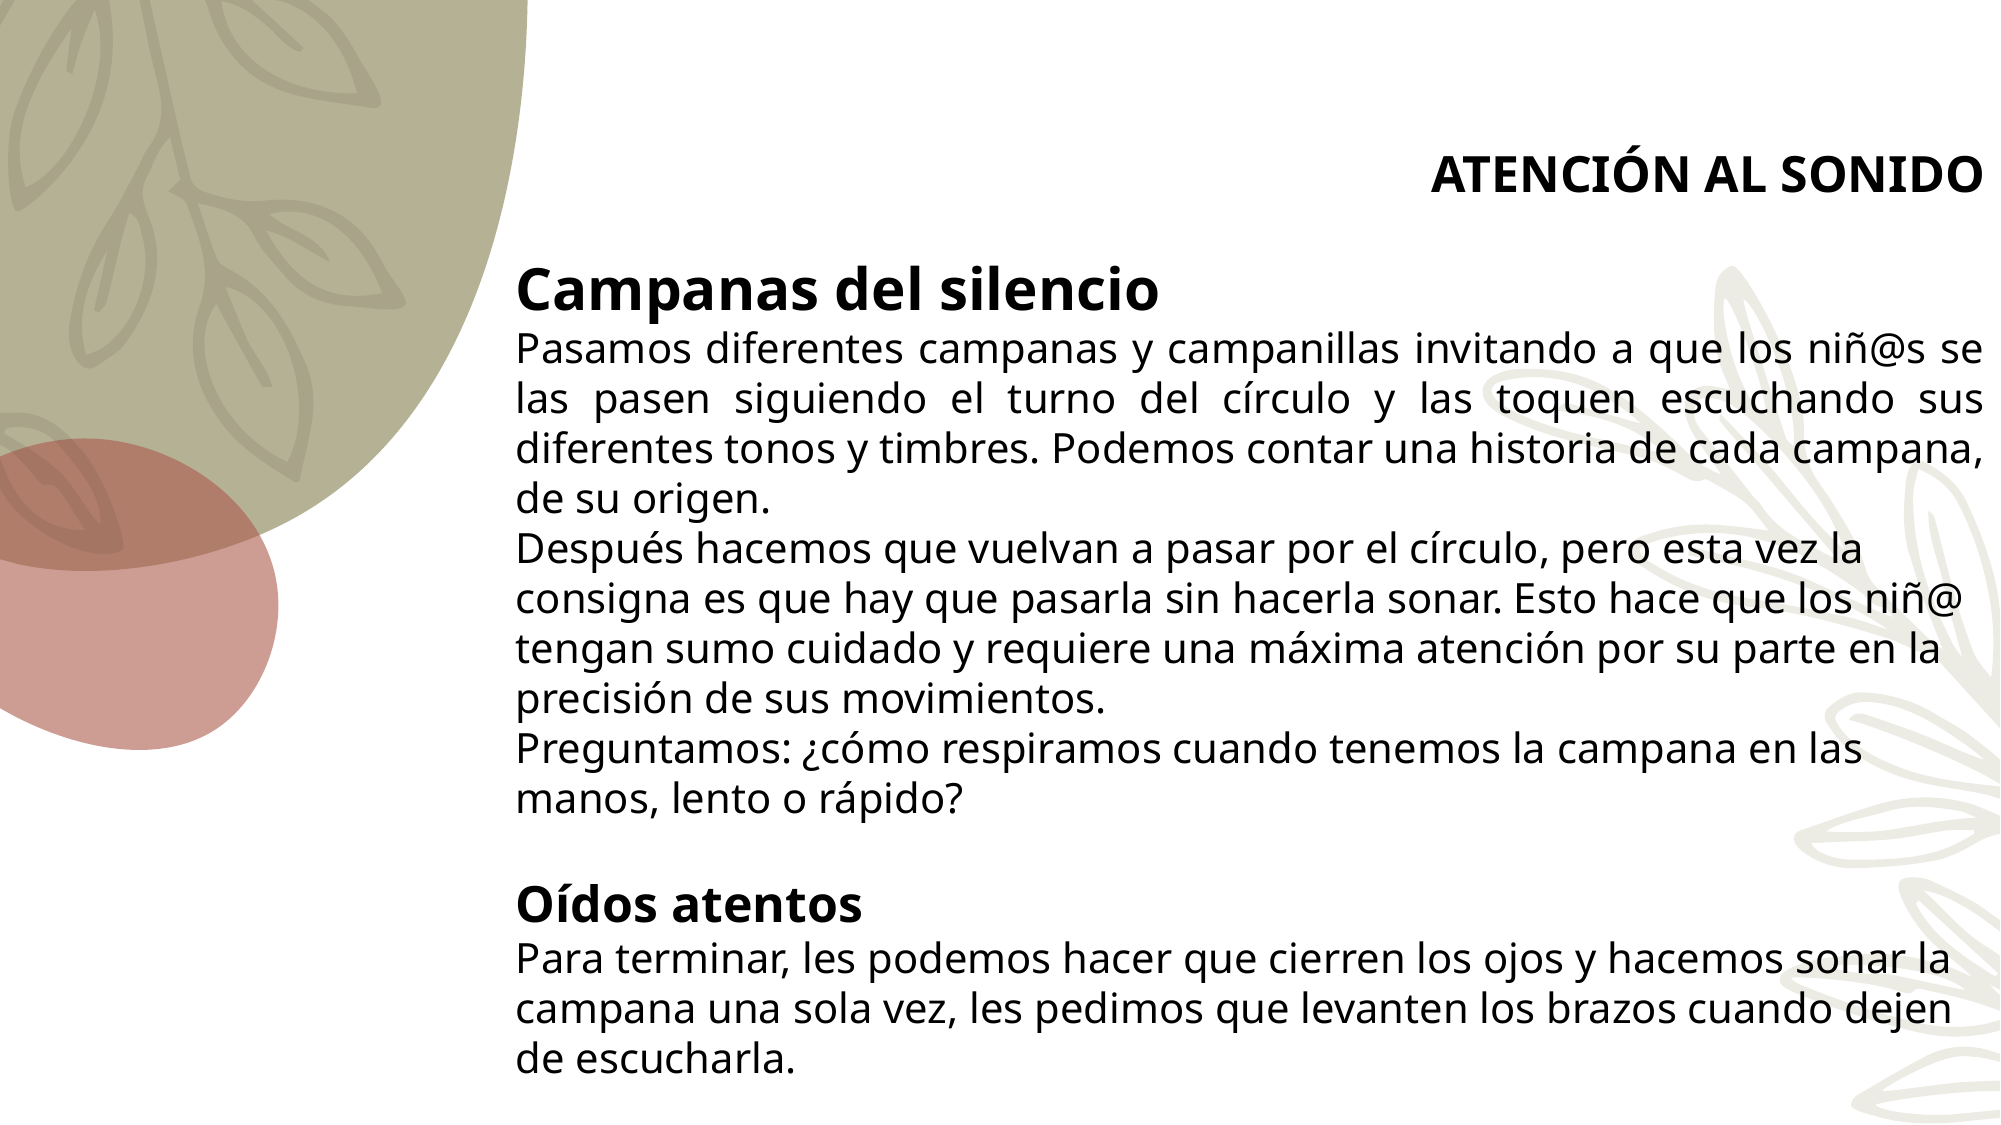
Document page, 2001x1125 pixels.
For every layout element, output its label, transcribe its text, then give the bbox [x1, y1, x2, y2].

text_box ATENCIÓN AL SONIDO Campanas del silencio Pasamos diferentes campanas y campanillas invitando a que los niñ@s se las pasen siguiendo el turno del círculo y las toquen escuchando sus diferentes tonos y timbres. Podemos contar una historia de cada campana, de su origen. Después hacemos que vuelvan a pasar por el círculo, pero esta vez la consigna es que hay que pasarla sin hacerla sonar. Esto hace que los niñ@ tengan sumo cuidado y requiere una máxima atención por su parte en la precisión de sus movimientos. Preguntamos: ¿cómo respiramos cuando tenemos la campana en las manos, lento o rápido? Oídos atentos Para terminar, les podemos hacer que cierren los ojos y hacemos sonar la campana una sola vez, les pedimos que levanten los brazos cuando dejen de escucharla. [500, 84, 2000, 948]
